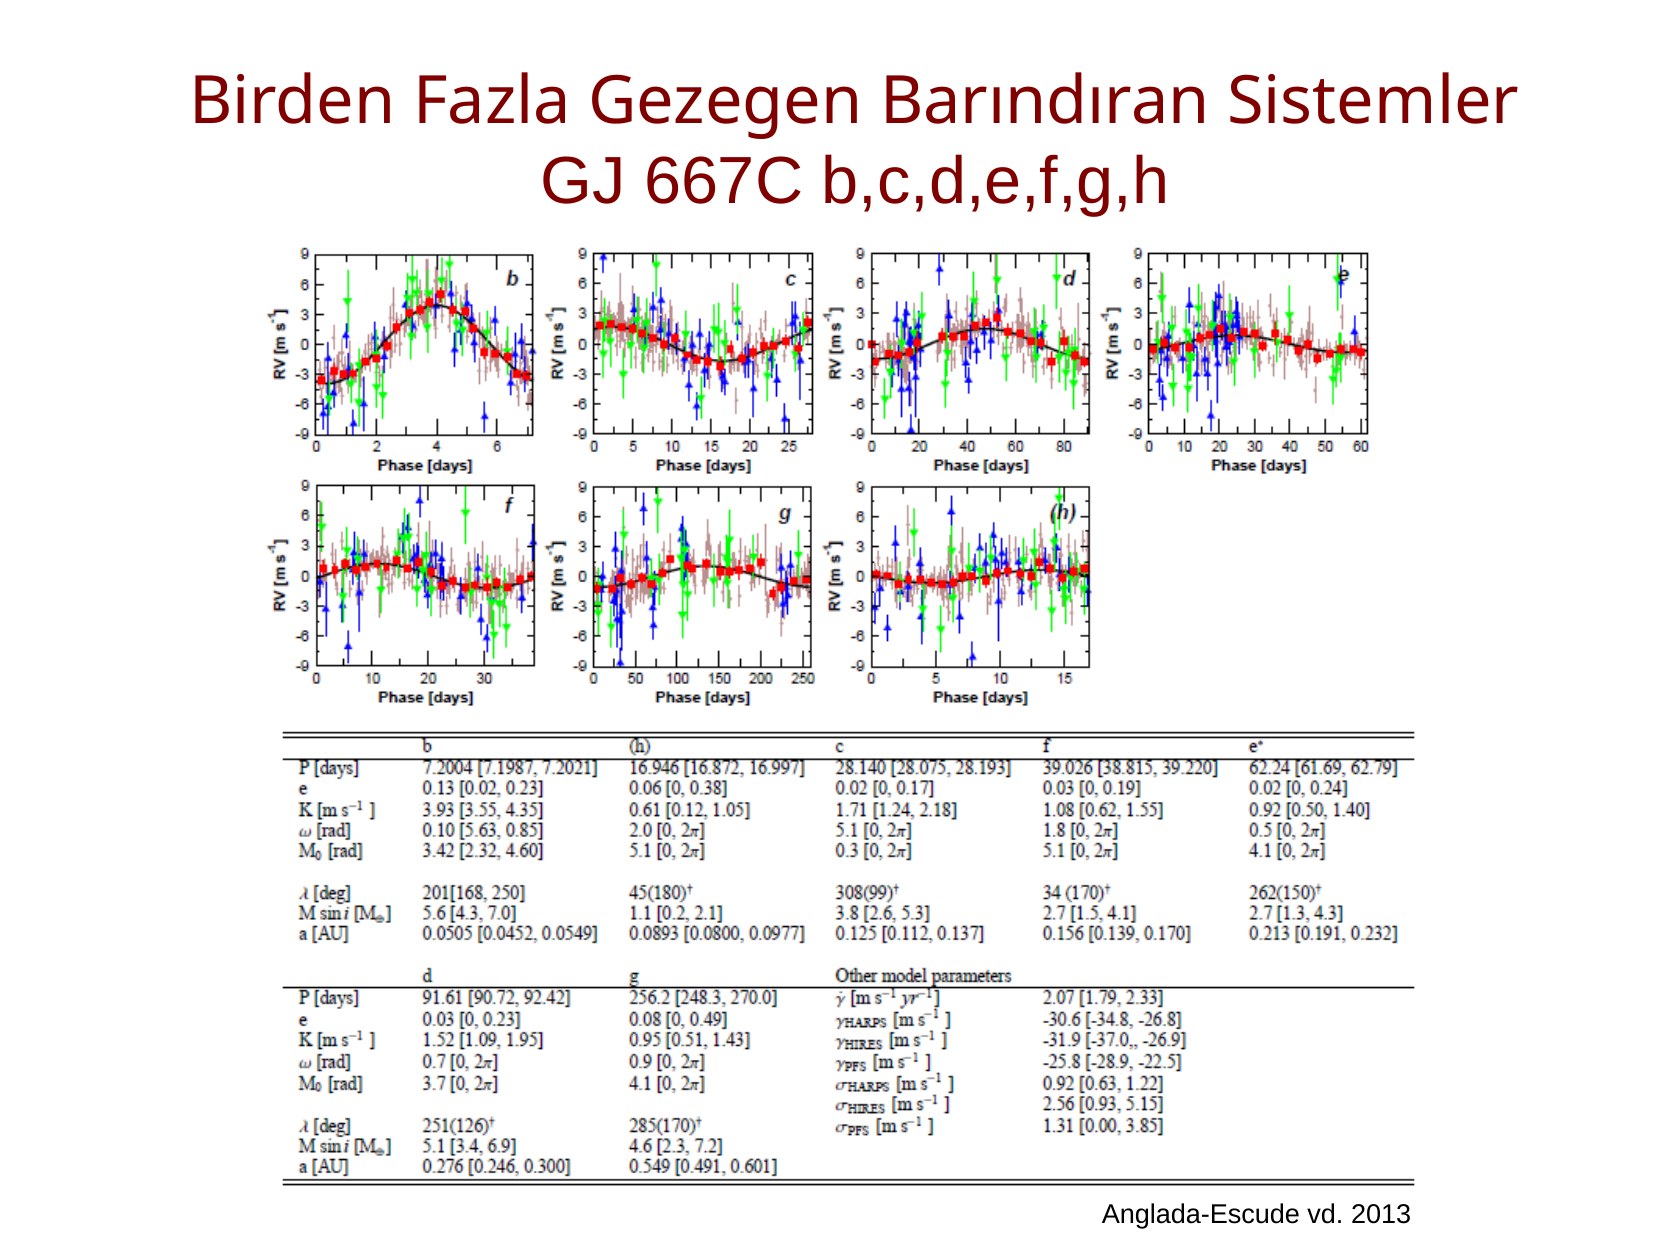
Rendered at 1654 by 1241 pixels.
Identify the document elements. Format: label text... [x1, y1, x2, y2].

text_box Anglada-Escude vd. 2013 [875, 1191, 1426, 1237]
picture [232, 231, 1456, 1195]
text_box Birden Fazla Gezegen Barındıran Sistemler GJ 667C b,c,d,e,f,g,h [120, 45, 1591, 223]
